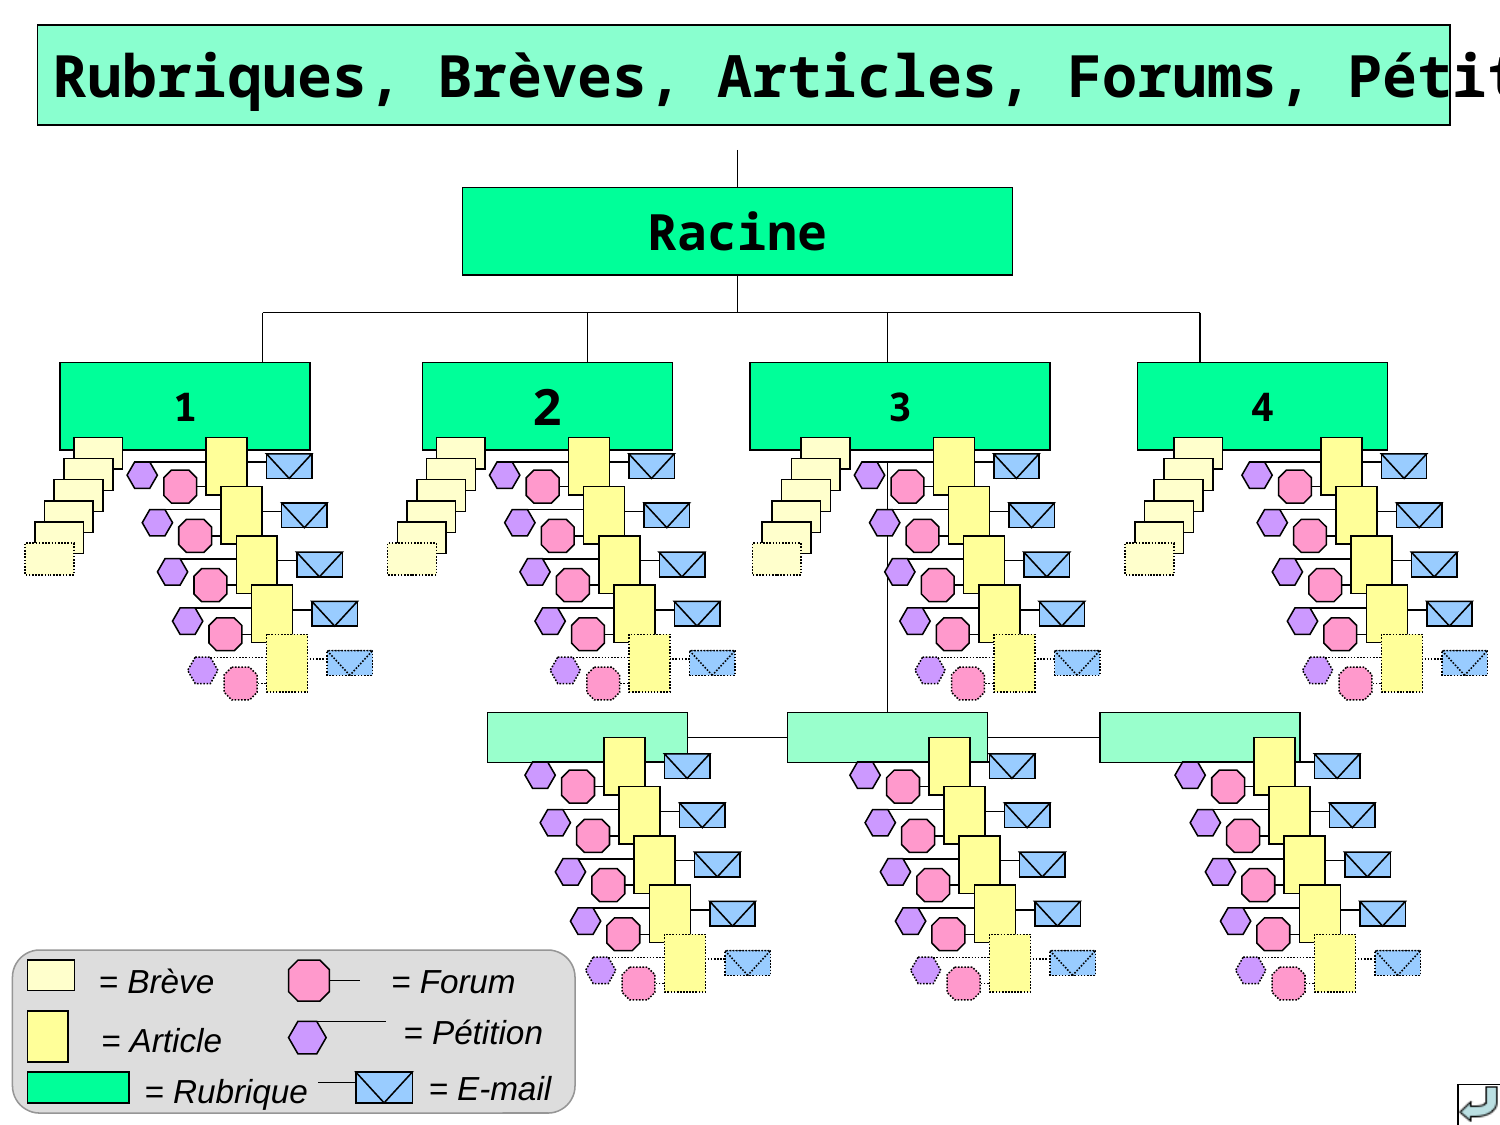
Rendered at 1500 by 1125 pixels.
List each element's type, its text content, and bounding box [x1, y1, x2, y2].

text_box = Pétition [388, 1007, 559, 1060]
text_box [281, 503, 328, 528]
text_box [679, 803, 725, 828]
text_box [1441, 650, 1488, 676]
text_box 1 [60, 362, 311, 451]
text_box [921, 568, 955, 602]
text_box [895, 907, 926, 935]
text_box [869, 509, 900, 536]
text_box [936, 617, 970, 651]
picture [1458, 1085, 1500, 1125]
text_box [208, 617, 242, 651]
text_box [387, 437, 486, 575]
text_box [1054, 650, 1100, 676]
text_box [674, 601, 720, 627]
text_box [916, 868, 950, 902]
text_box [1241, 868, 1275, 902]
text_box [901, 819, 935, 853]
text_box [187, 657, 218, 684]
text_box [933, 437, 1035, 692]
text_box [576, 819, 610, 853]
text_box [886, 770, 920, 804]
text_box [1125, 437, 1223, 575]
text_box [1049, 950, 1096, 976]
text_box [24, 437, 123, 575]
text_box [556, 568, 590, 602]
text_box [1272, 967, 1306, 1000]
text_box [709, 901, 756, 927]
text_box [689, 650, 736, 676]
text_box [205, 437, 308, 692]
text_box [571, 617, 605, 651]
text_box [1396, 503, 1442, 528]
text_box [163, 470, 197, 504]
text_box [884, 558, 916, 586]
text_box [1257, 509, 1288, 536]
text_box [193, 568, 227, 602]
text_box = E-mail [413, 1062, 567, 1116]
text_box [555, 858, 586, 886]
text_box [1308, 568, 1342, 602]
text_box [628, 453, 675, 479]
text_box [178, 519, 212, 553]
text_box [752, 437, 850, 575]
text_box [1293, 519, 1327, 553]
text_box [1381, 453, 1427, 479]
text_box [550, 657, 581, 684]
text_box [489, 461, 520, 489]
text_box [951, 667, 985, 700]
text_box [1226, 819, 1260, 853]
text_box [172, 607, 203, 635]
text_box [311, 601, 358, 627]
text_box [142, 509, 173, 536]
text_box Racine [462, 187, 1013, 275]
text_box [266, 453, 312, 479]
text_box = Forum [376, 955, 531, 1009]
text_box [12, 950, 576, 1114]
text_box [504, 509, 536, 536]
text_box [644, 503, 690, 528]
text_box [989, 753, 1035, 779]
text_box [947, 967, 981, 1000]
text_box [1375, 950, 1421, 976]
text_box [561, 770, 595, 804]
text_box [899, 607, 931, 635]
text_box [540, 809, 571, 836]
text_box [1008, 503, 1055, 528]
text_box = Article [86, 1015, 238, 1068]
text_box [1220, 907, 1251, 935]
text_box [606, 917, 640, 951]
text_box [1235, 957, 1266, 984]
text_box [1004, 803, 1051, 828]
text_box [519, 558, 551, 586]
text_box [534, 607, 566, 635]
text_box [993, 453, 1040, 479]
text_box 4 [1137, 362, 1388, 451]
text_box [541, 519, 575, 553]
text_box 3 [750, 362, 1051, 451]
text_box [591, 868, 625, 902]
text_box [1359, 901, 1406, 927]
text_box [891, 470, 924, 504]
text_box [1256, 917, 1290, 951]
text_box [1339, 667, 1372, 700]
text_box [915, 657, 946, 684]
text_box [1329, 803, 1375, 828]
text_box [487, 712, 710, 992]
text_box [586, 667, 620, 700]
text_box [865, 809, 896, 836]
text_box [1205, 858, 1236, 886]
text_box [1302, 657, 1333, 684]
text_box Rubriques, Brèves, Articles, Forums, Pétitions, e-mail [37, 24, 1450, 126]
text_box [526, 470, 560, 504]
text_box [296, 552, 343, 577]
text_box [694, 852, 741, 877]
text_box [1287, 607, 1318, 635]
text_box [224, 667, 258, 700]
text_box [1272, 558, 1303, 586]
text_box [1241, 461, 1273, 489]
text_box [854, 461, 885, 489]
text_box [1320, 437, 1423, 692]
text_box [906, 519, 939, 553]
text_box [1019, 852, 1066, 877]
text_box [1023, 552, 1070, 577]
text_box [910, 957, 941, 984]
text_box [1411, 552, 1458, 577]
text_box [1426, 601, 1473, 627]
text_box [622, 967, 655, 1000]
text_box [157, 558, 188, 586]
text_box [1100, 712, 1356, 992]
text_box 2 [422, 362, 673, 451]
text_box [1344, 852, 1391, 877]
text_box [1190, 809, 1221, 836]
text_box [585, 957, 616, 984]
text_box [725, 950, 771, 976]
text_box [1039, 601, 1085, 627]
text_box [931, 917, 965, 951]
text_box [570, 907, 601, 935]
text_box [1211, 770, 1245, 804]
text_box [568, 437, 670, 692]
text_box [787, 712, 1031, 992]
text_box = Brève [83, 955, 230, 1009]
text_box [659, 552, 705, 577]
text_box [327, 650, 373, 676]
text_box [1278, 470, 1312, 504]
text_box [1323, 617, 1357, 651]
text_box [880, 858, 911, 886]
text_box [127, 461, 158, 489]
text_box = Rubrique [129, 1065, 323, 1119]
text_box [1034, 901, 1081, 927]
text_box [1314, 753, 1360, 779]
